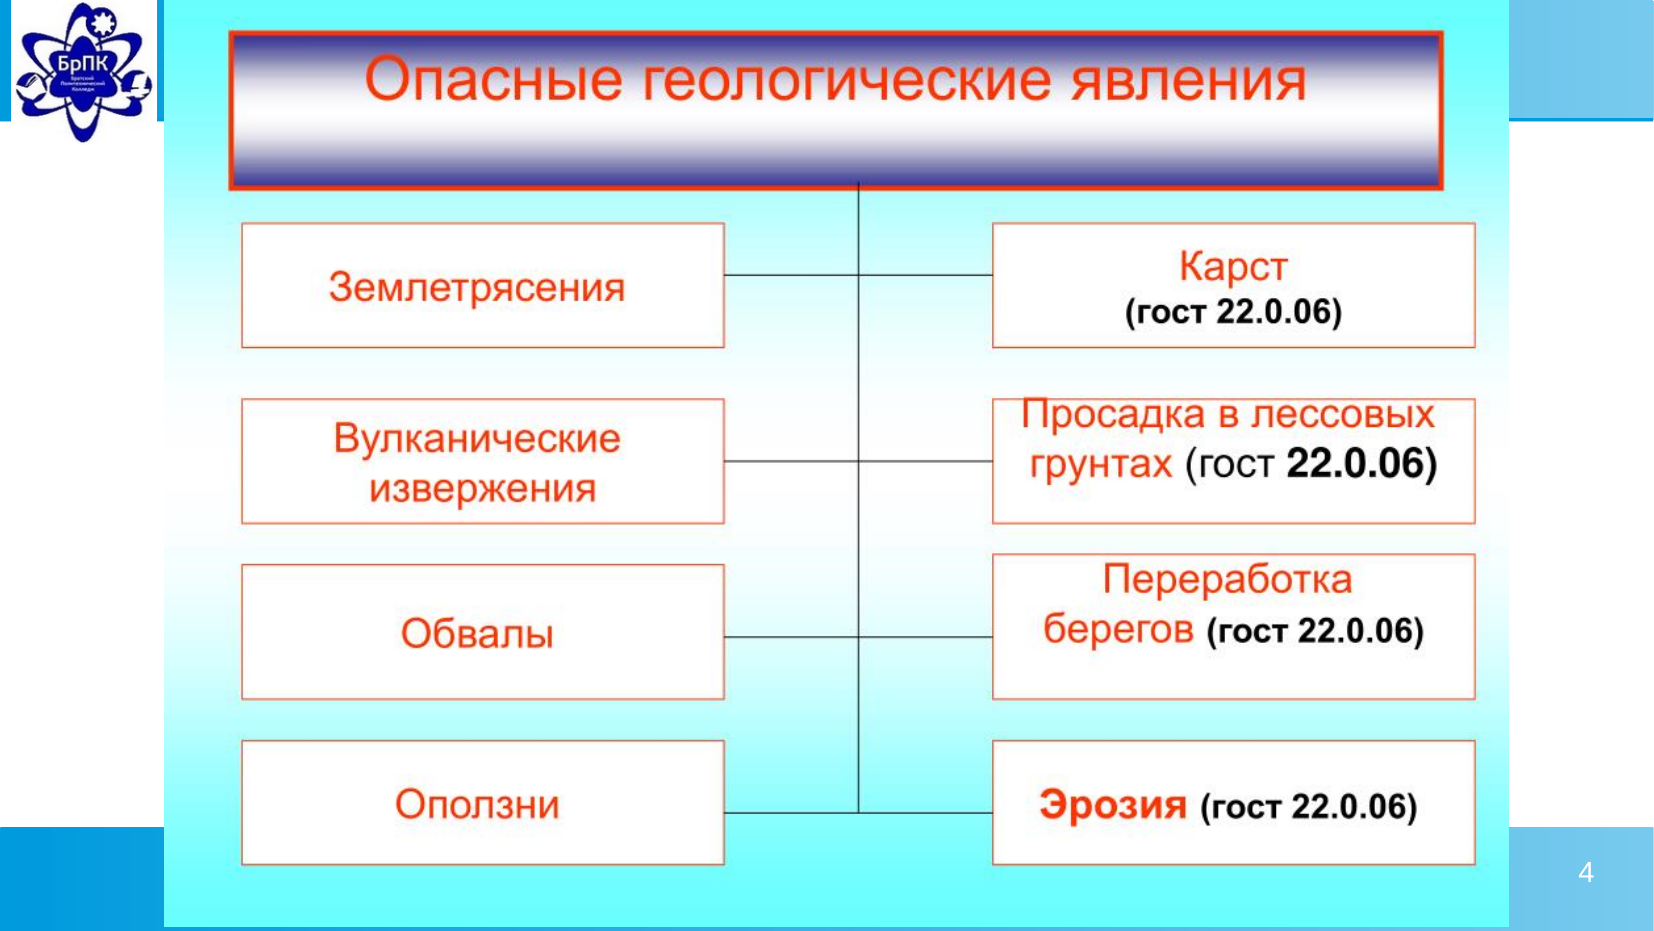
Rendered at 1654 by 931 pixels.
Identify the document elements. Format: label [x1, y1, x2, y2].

picture [164, 0, 1509, 927]
picture [11, 0, 157, 145]
